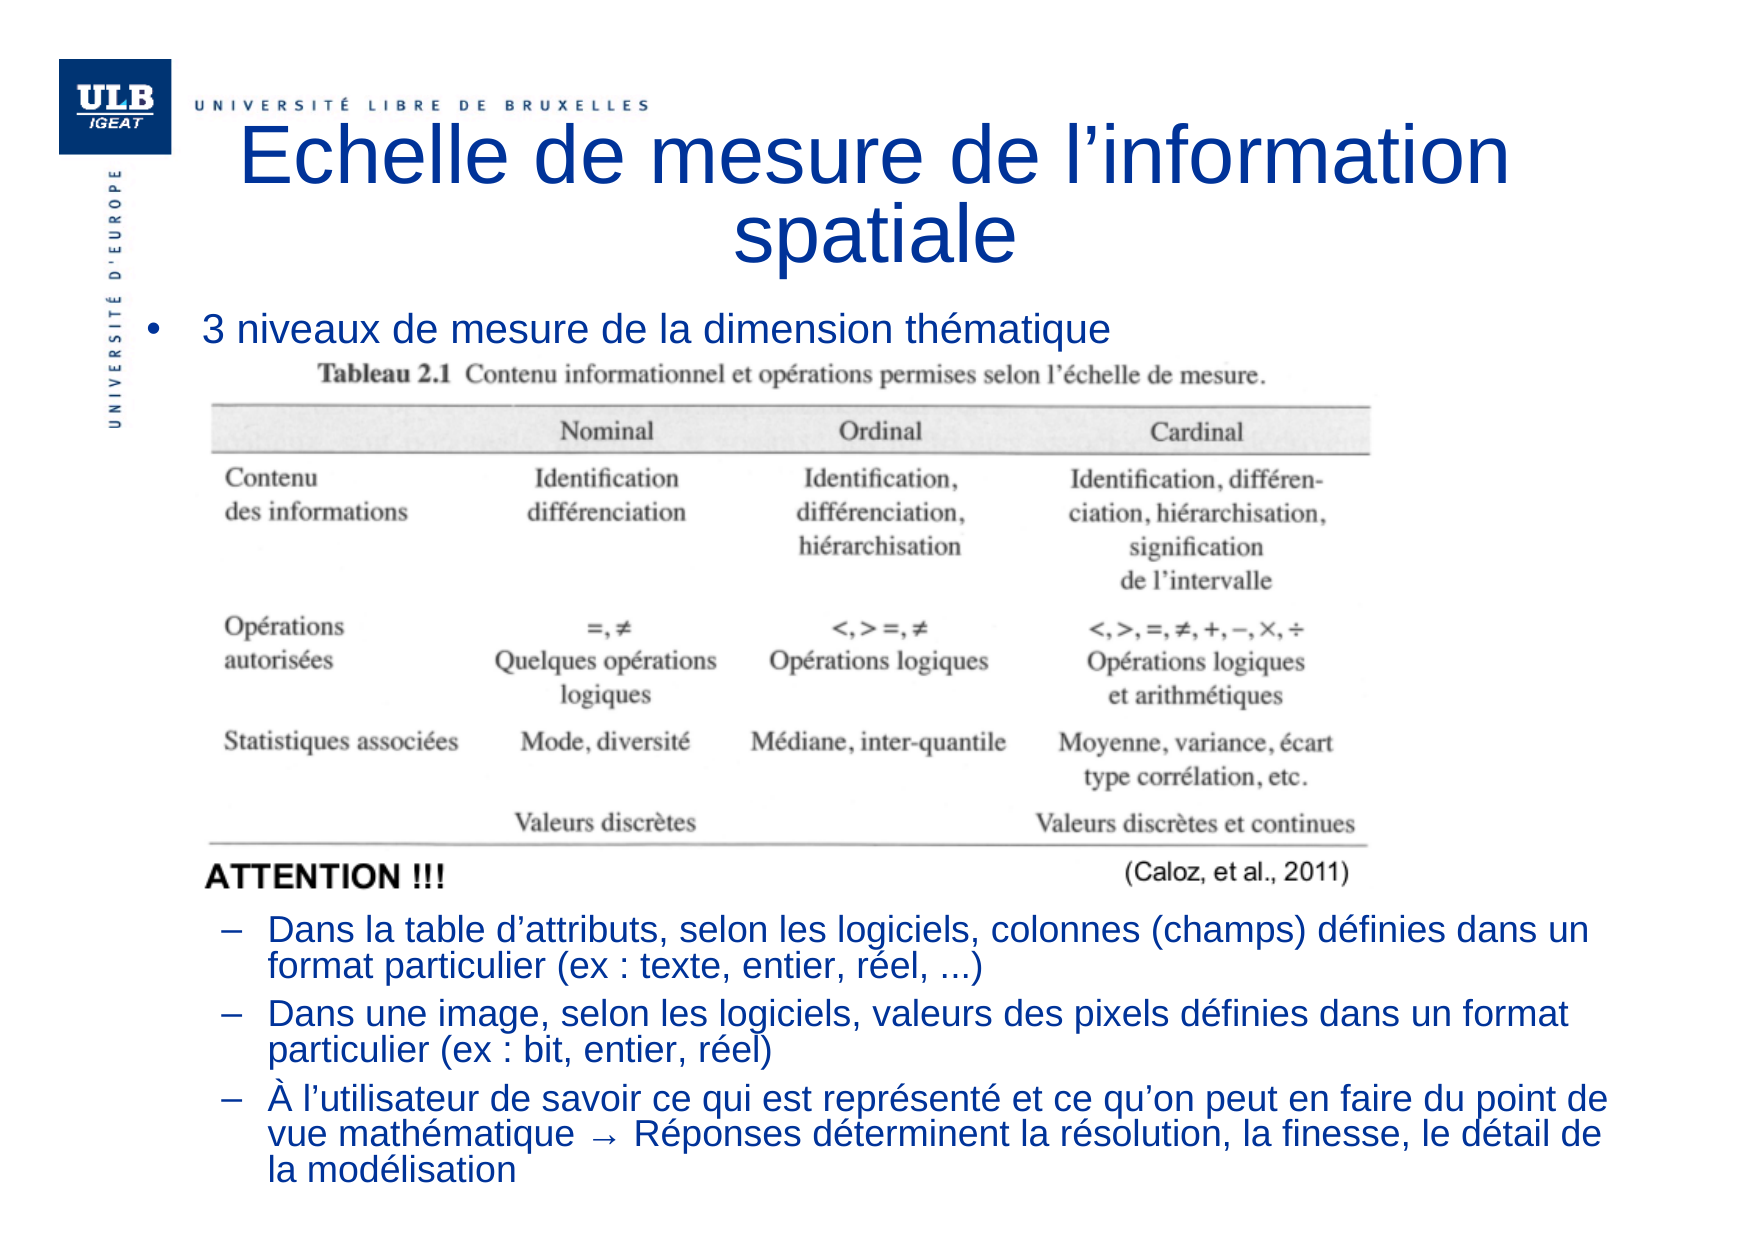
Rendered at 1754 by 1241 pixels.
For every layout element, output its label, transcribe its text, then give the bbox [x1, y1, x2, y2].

picture [177, 354, 1392, 909]
title Echelle de mesure de l’information spatiale [140, 113, 1613, 286]
picture [59, 59, 1695, 1182]
list 3 niveaux de mesure de la dimension thématique Dans la table d’attributs, selon les logiciels, colonnes (champs) définies dans un format particulier (ex : texte, entier, réel, ...) Dans une image, selon les logiciels, valeurs des pixels définies dans un format particulier (ex : bit, entier, réel) À l’utilisateur de savoir ce qui est représenté et ce qu’on peut en faire du point de vue mathématique → Réponses déterminent la résolution, la finesse, le détail de la modélisation [146, 311, 1625, 1241]
